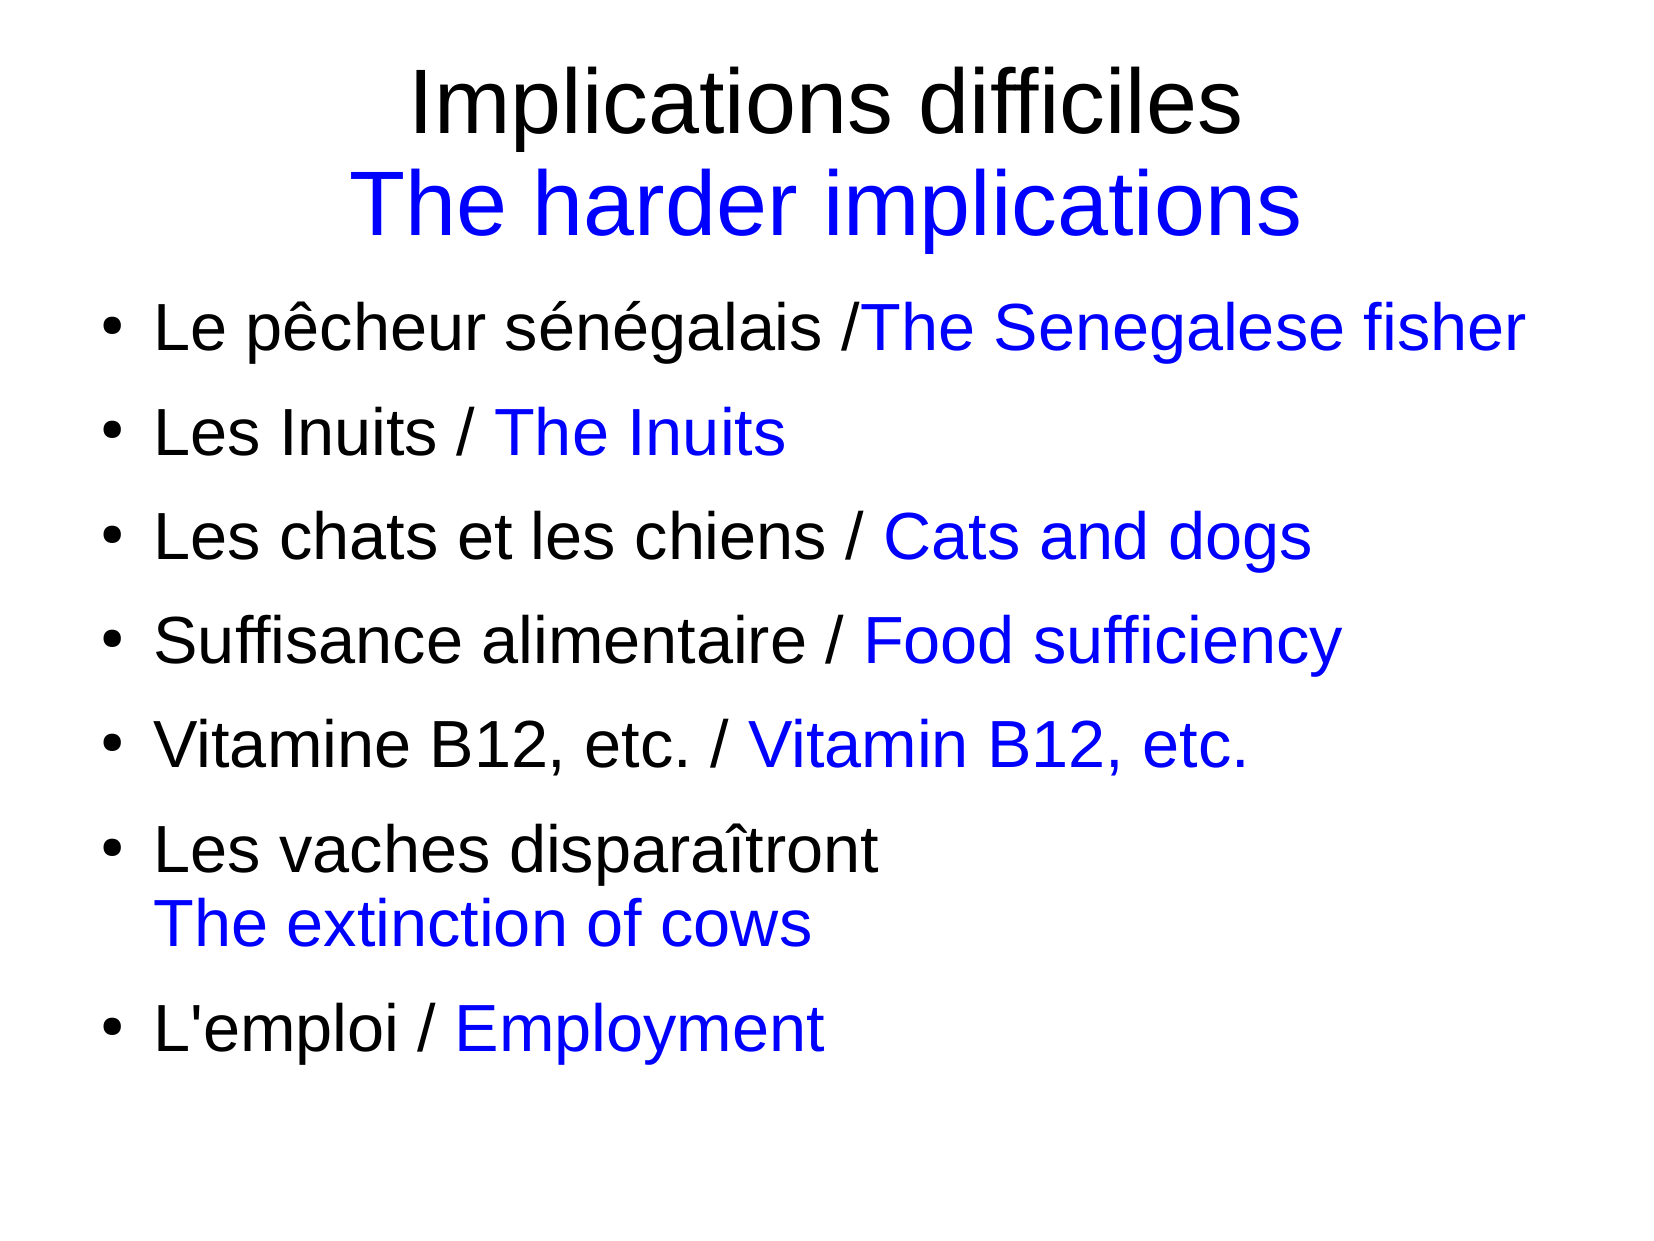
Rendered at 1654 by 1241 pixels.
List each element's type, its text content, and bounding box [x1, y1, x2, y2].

list Le pêcheur sénégalais /The Senegalese fisher Les Inuits / The Inuits Les chats et les chiens / Cats and dogs Suffisance alimentaire / Food sufficiency Vitamine B12, etc. / Vitamin B12, etc. Les vaches disparaîtront The extinction of cows L'emploi / Employment [82, 290, 1538, 1109]
title Implications difficiles The harder implications [82, 49, 1571, 257]
